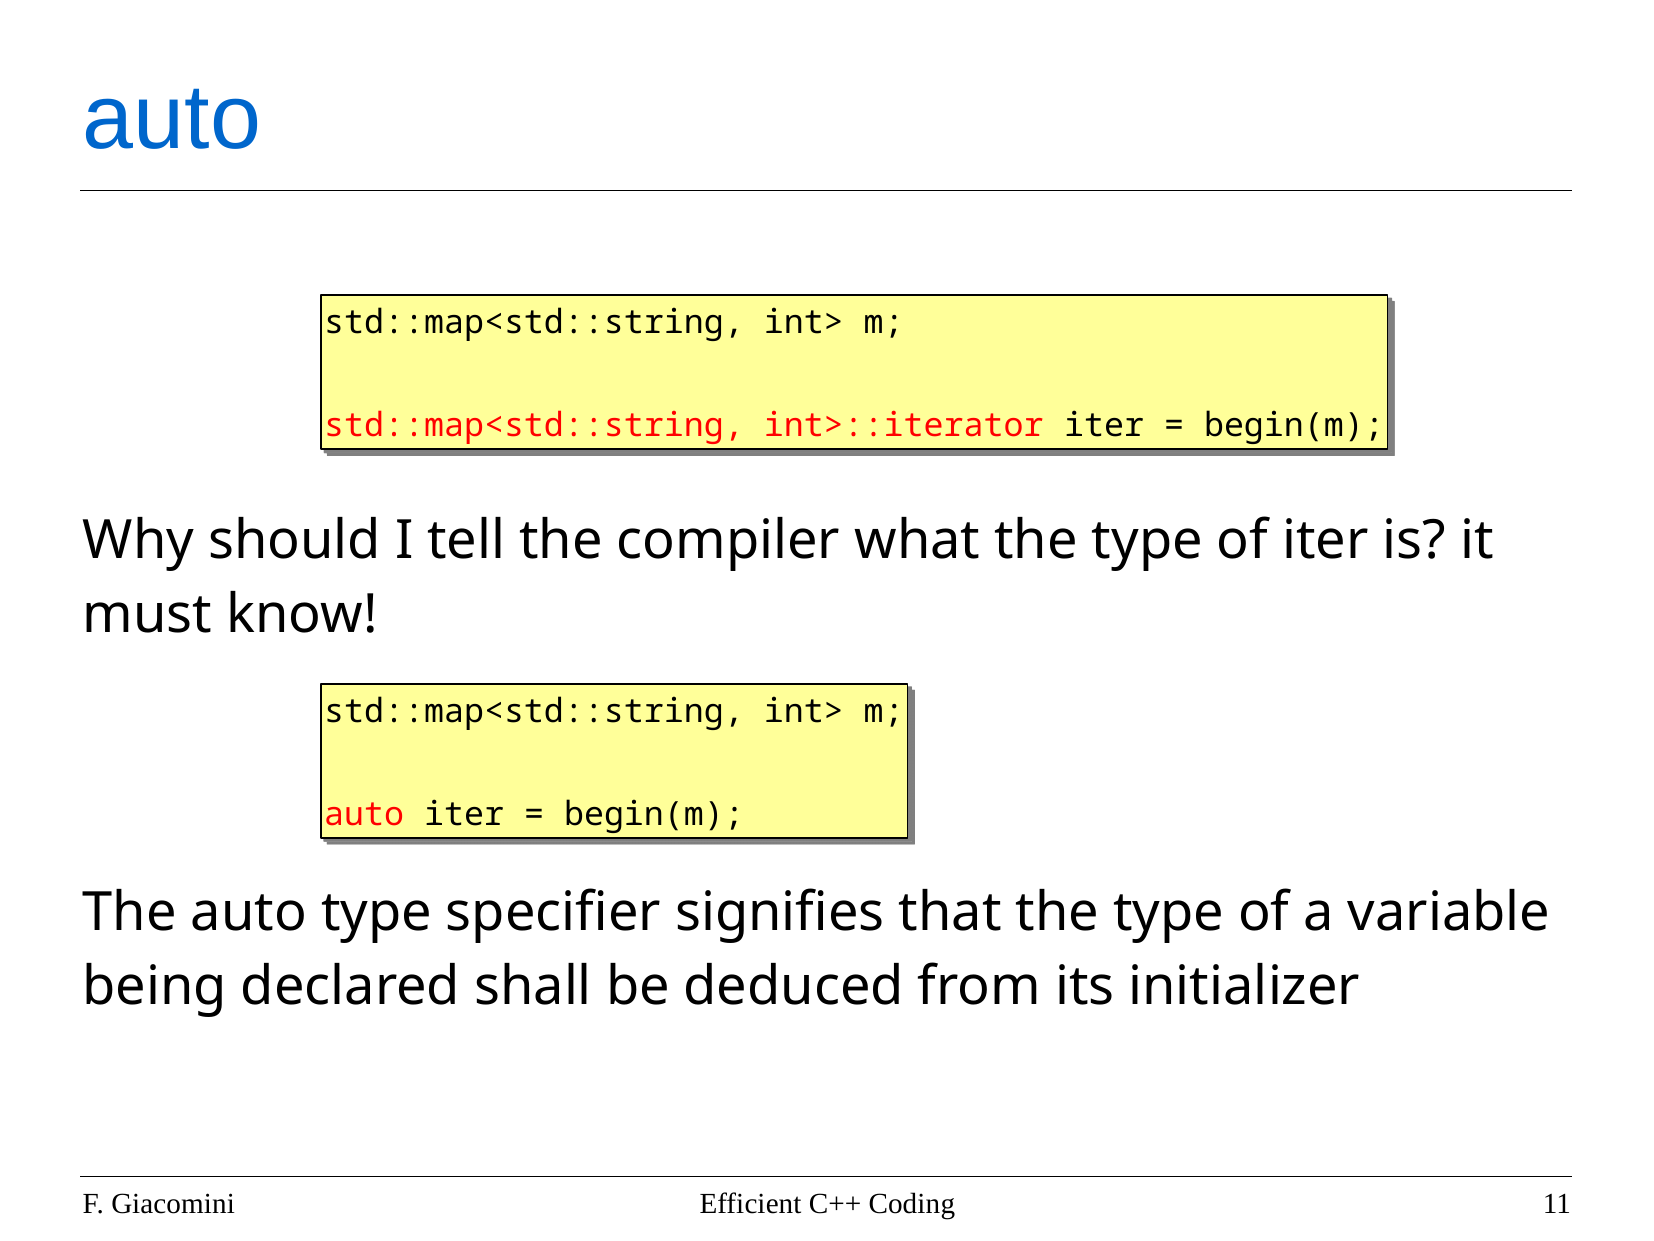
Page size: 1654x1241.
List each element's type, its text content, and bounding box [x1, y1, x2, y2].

list Why should I tell the compiler what the type of iter is? it must know! [82, 500, 1576, 664]
text_box std::map<std::string, int> m; auto iter = begin(m); [321, 684, 908, 838]
title auto [82, 49, 1571, 184]
text_box std::map<std::string, int> m; std::map<std::string, int>::iterator iter = begin(m); [321, 295, 1388, 449]
list The auto type specifier signifies that the type of a variable being declared shall be deduced from its initializer [82, 872, 1621, 1116]
